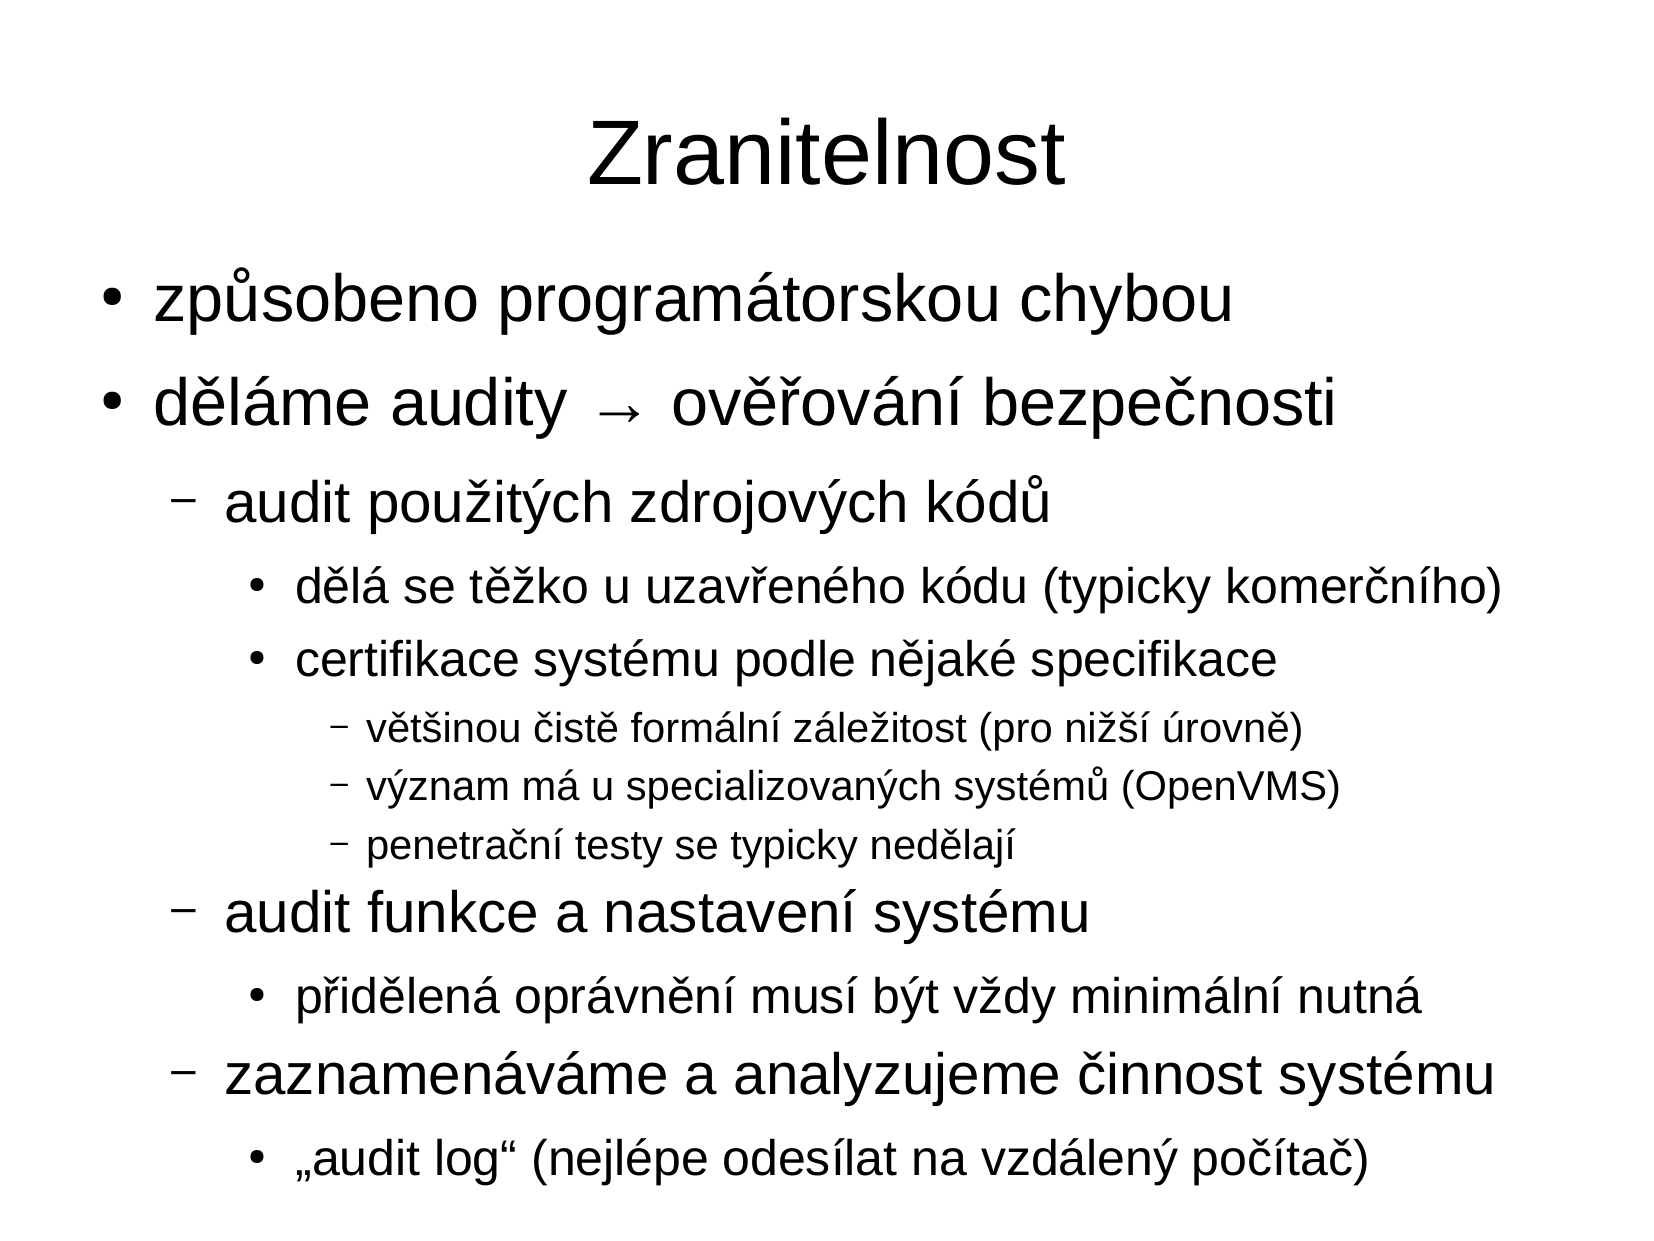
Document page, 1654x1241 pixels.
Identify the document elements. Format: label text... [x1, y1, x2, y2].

title Zranitelnost [82, 56, 1571, 250]
list způsobeno programátorskou chybou děláme audity → ověřování bezpečnosti audit použitých zdrojových kódů dělá se těžko u uzavřeného kódu (typicky komerčního) certifikace systému podle nějaké specifikace většinou čistě formální záležitost (pro nižší úrovně) význam má u specializovaných systémů (OpenVMS) penetrační testy se typicky nedělají audit funkce a nastavení systému přidělená oprávnění musí být vždy minimální nutná zaznamenáváme a analyzujeme činnost systému „audit log“ (nejlépe odesílat na vzdálený počítač) [82, 260, 1571, 1187]
